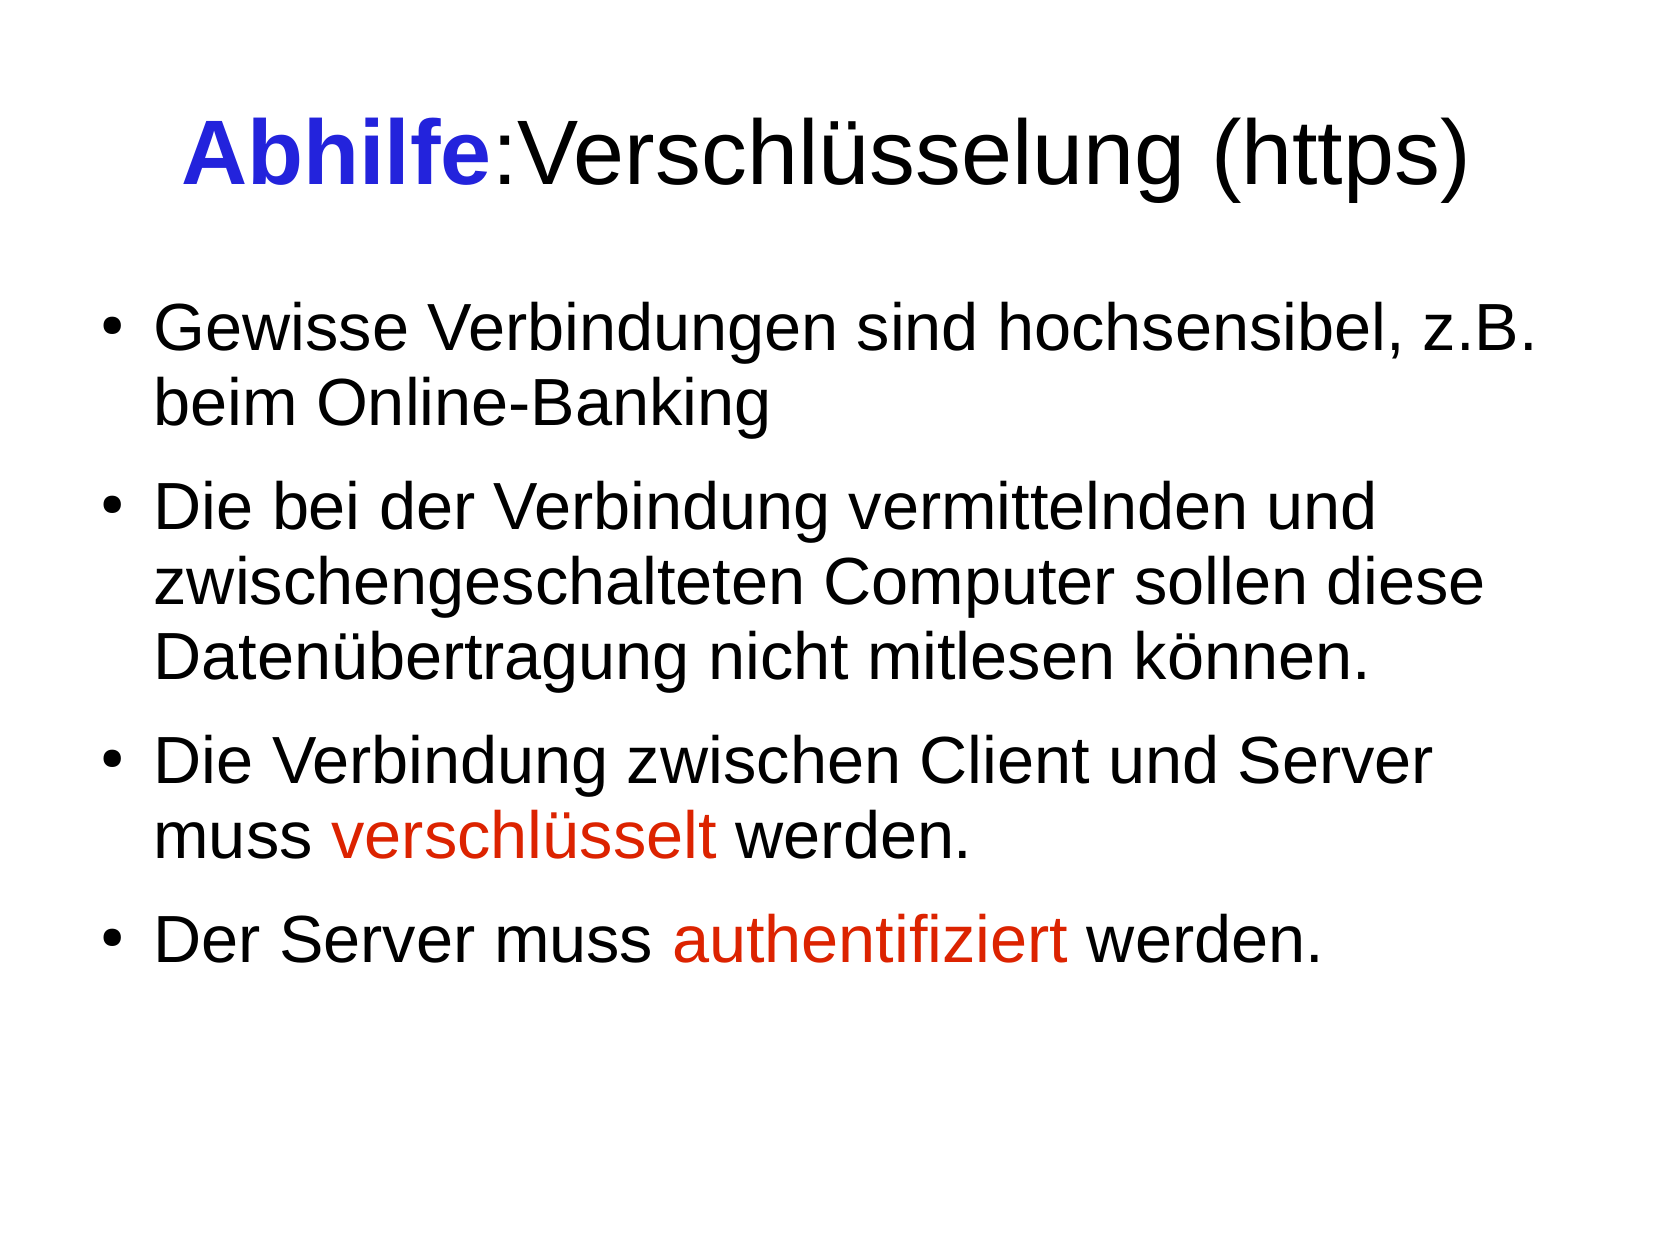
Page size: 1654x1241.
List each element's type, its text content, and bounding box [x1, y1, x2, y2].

list Gewisse Verbindungen sind hochsensibel, z.B. beim Online-Banking Die bei der Verbindung vermittelnden und zwischengeschalteten Computer sollen diese Datenübertragung nicht mitlesen können. Die Verbindung zwischen Client und Server muss verschlüsselt werden. Der Server muss authentifiziert werden. [82, 290, 1571, 1010]
title Abhilfe:Verschlüsselung (https) [82, 49, 1571, 257]
